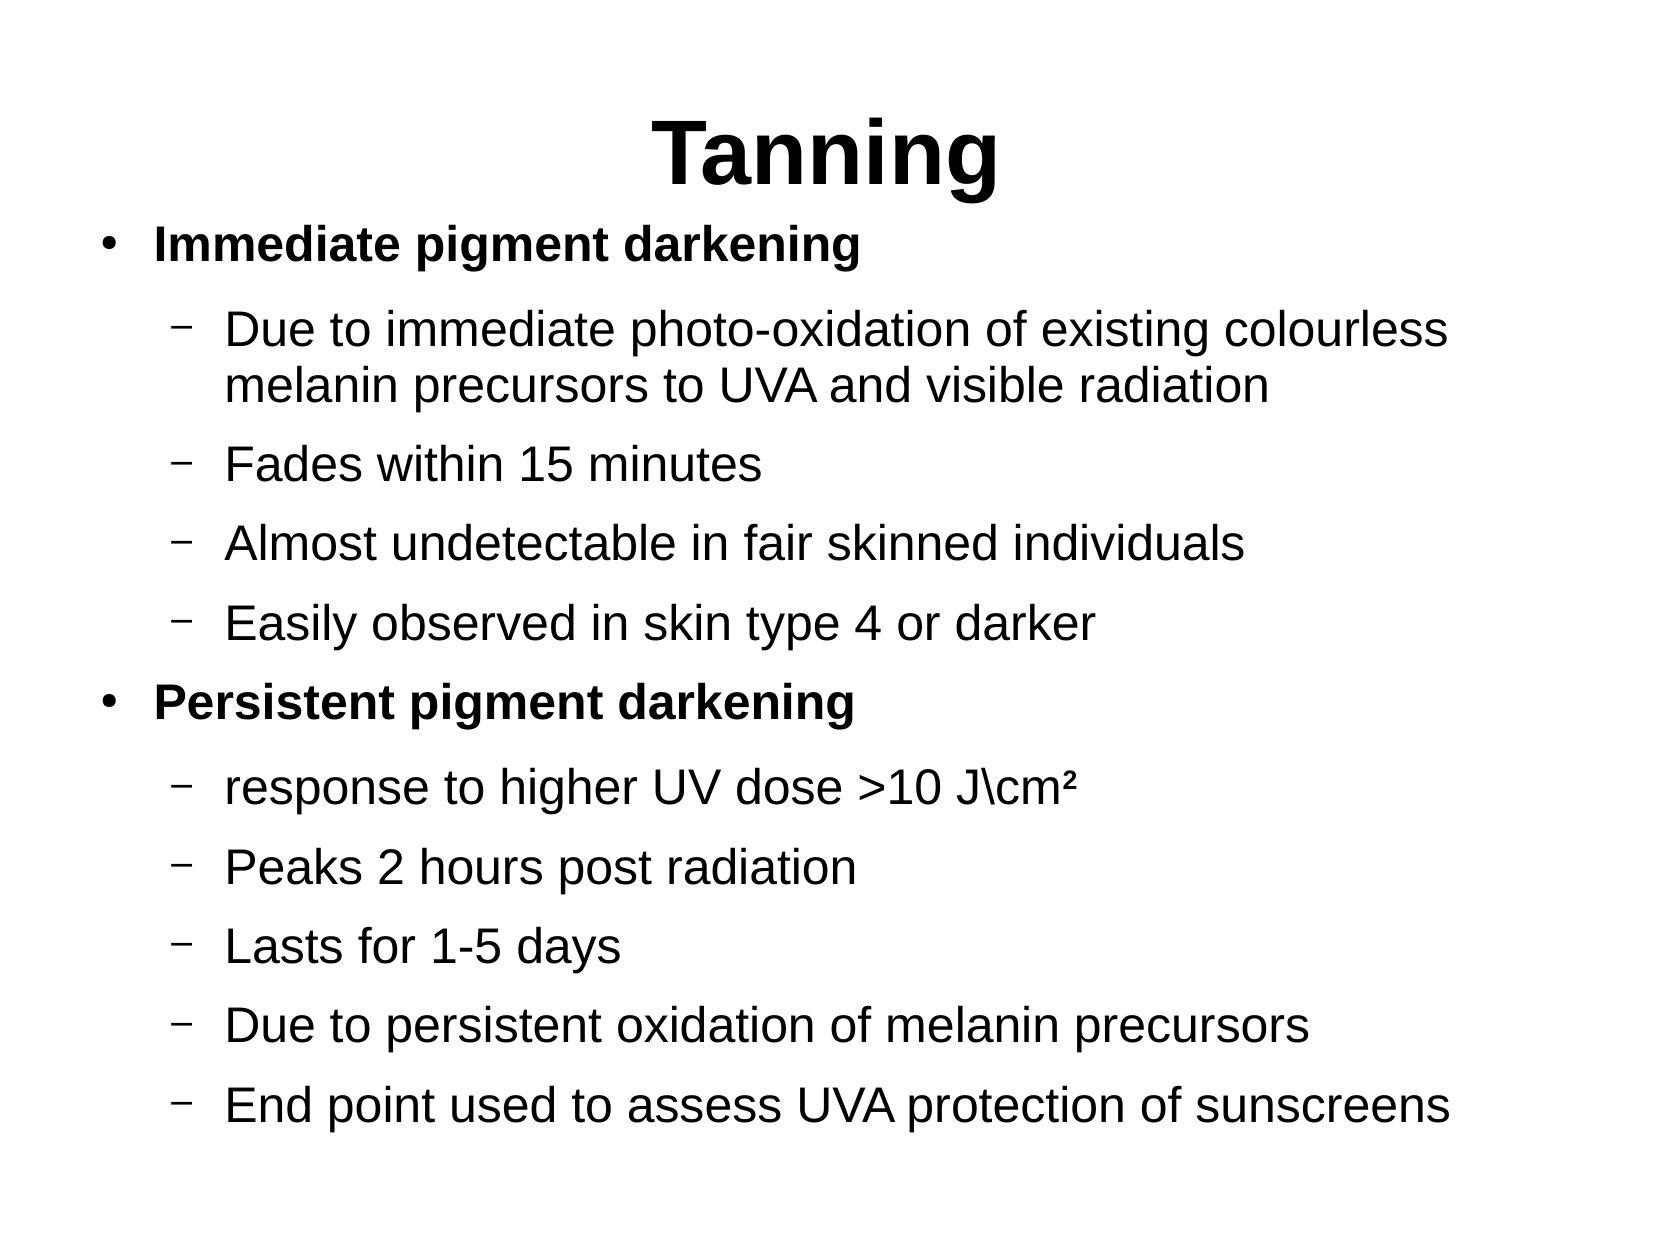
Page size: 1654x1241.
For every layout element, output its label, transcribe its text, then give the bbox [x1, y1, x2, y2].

title Tanning [82, 49, 1571, 215]
list Immediate pigment darkening Due to immediate photo-oxidation of existing colourless melanin precursors to UVA and visible radiation Fades within 15 minutes Almost undetectable in fair skinned individuals Easily observed in skin type 4 or darker Persistent pigment darkening response to higher UV dose >10 J\cm2 Peaks 2 hours post radiation Lasts for 1-5 days Due to persistent oxidation of melanin precursors End point used to assess UVA protection of sunscreens [82, 215, 1571, 1241]
